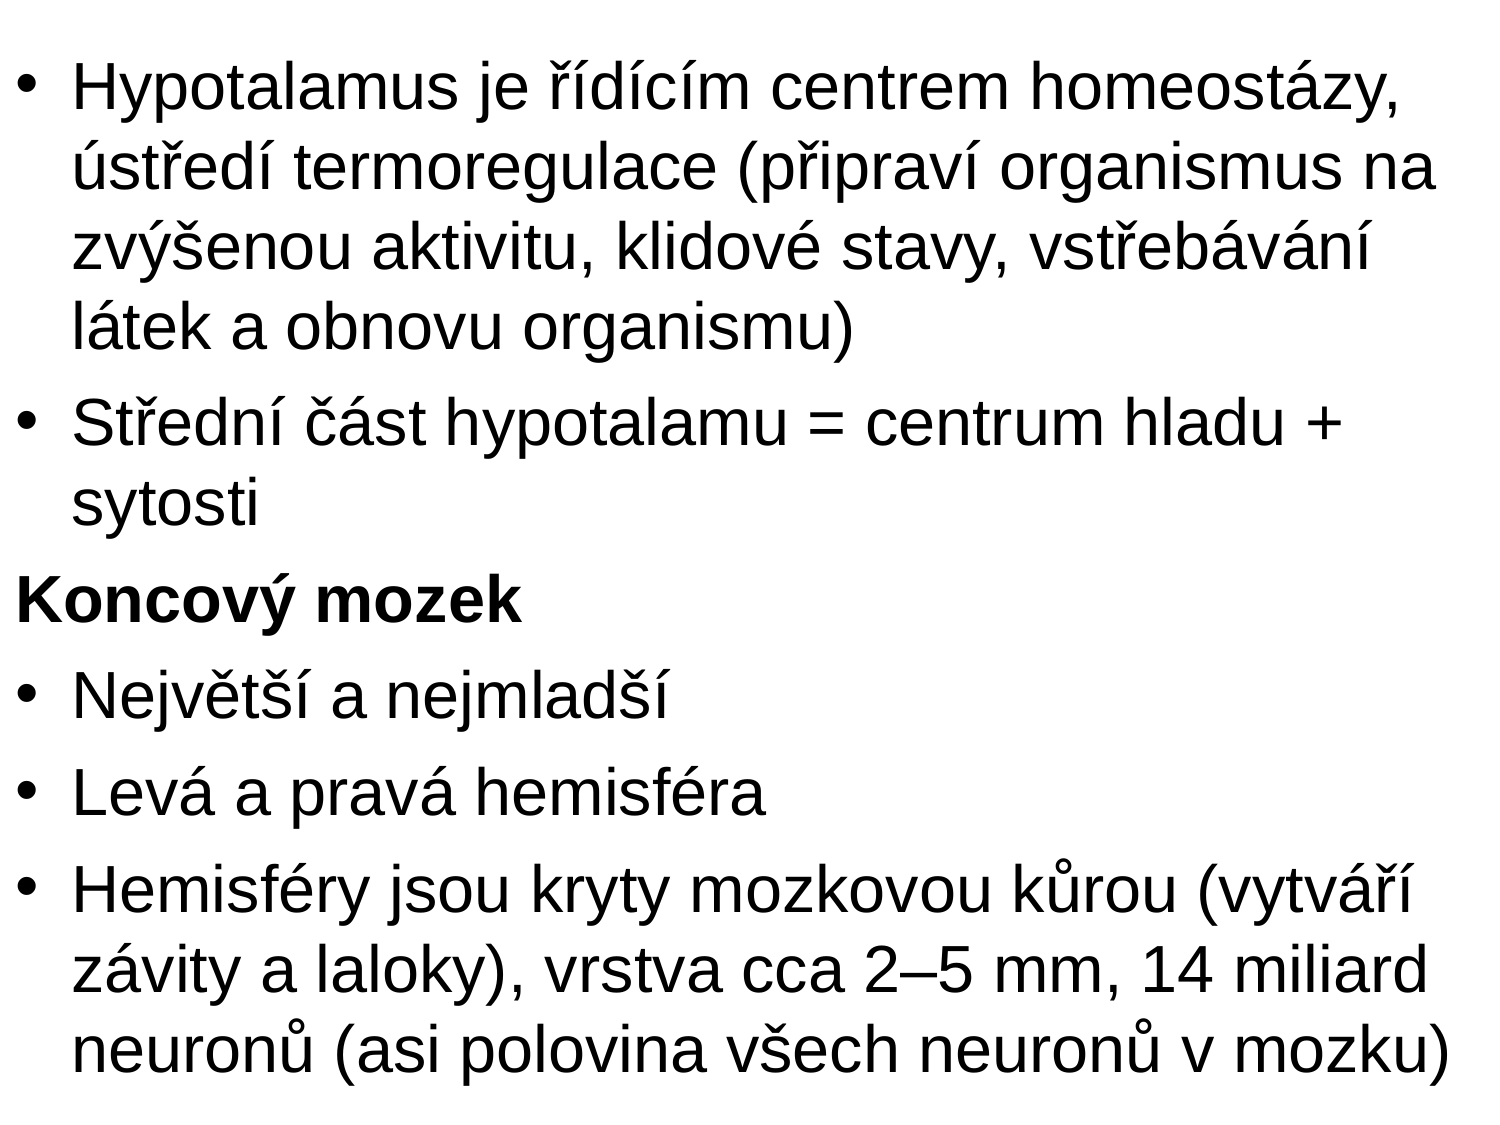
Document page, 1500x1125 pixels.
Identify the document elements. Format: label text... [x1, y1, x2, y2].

list Hypotalamus je řídícím centrem homeostázy, ústředí termoregulace (připraví organismus na zvýšenou aktivitu, klidové stavy, vstřebávání látek a obnovu organismu) Střední část hypotalamu = centrum hladu + sytosti Koncový mozek Největší a nejmladší Levá a pravá hemisféra Hemisféry jsou kryty mozkovou kůrou (vytváří závity a laloky), vrstva cca 2–5 mm, 14 miliard neuronů (asi polovina všech neuronů v mozku) [0, 35, 1477, 1125]
